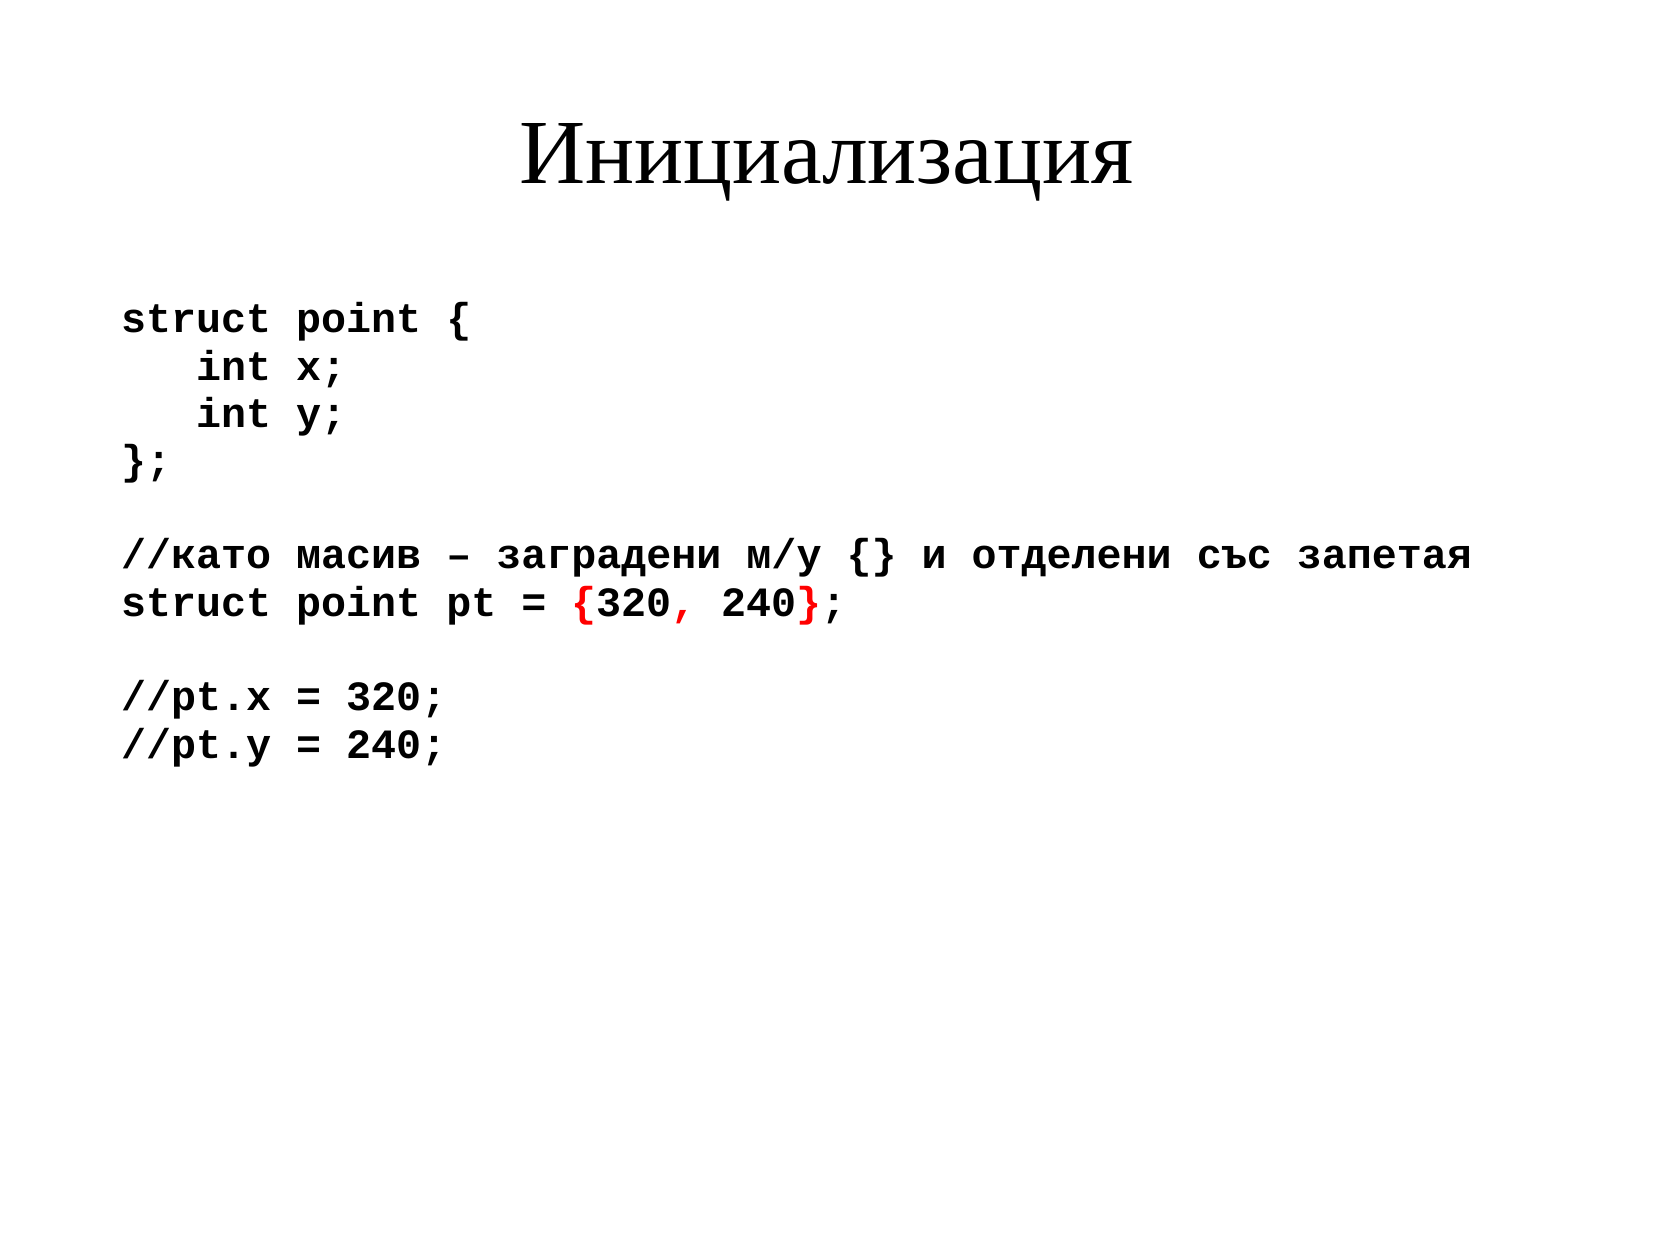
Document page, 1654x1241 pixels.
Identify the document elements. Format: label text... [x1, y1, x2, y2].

text_box struct point { int x; int y; }; //като масив – заградени м/у {} и отделени със запетая struct point pt = {320, 240}; //pt.x = 320; //pt.y = 240; [106, 290, 1562, 784]
title Инициализация [82, 49, 1571, 257]
